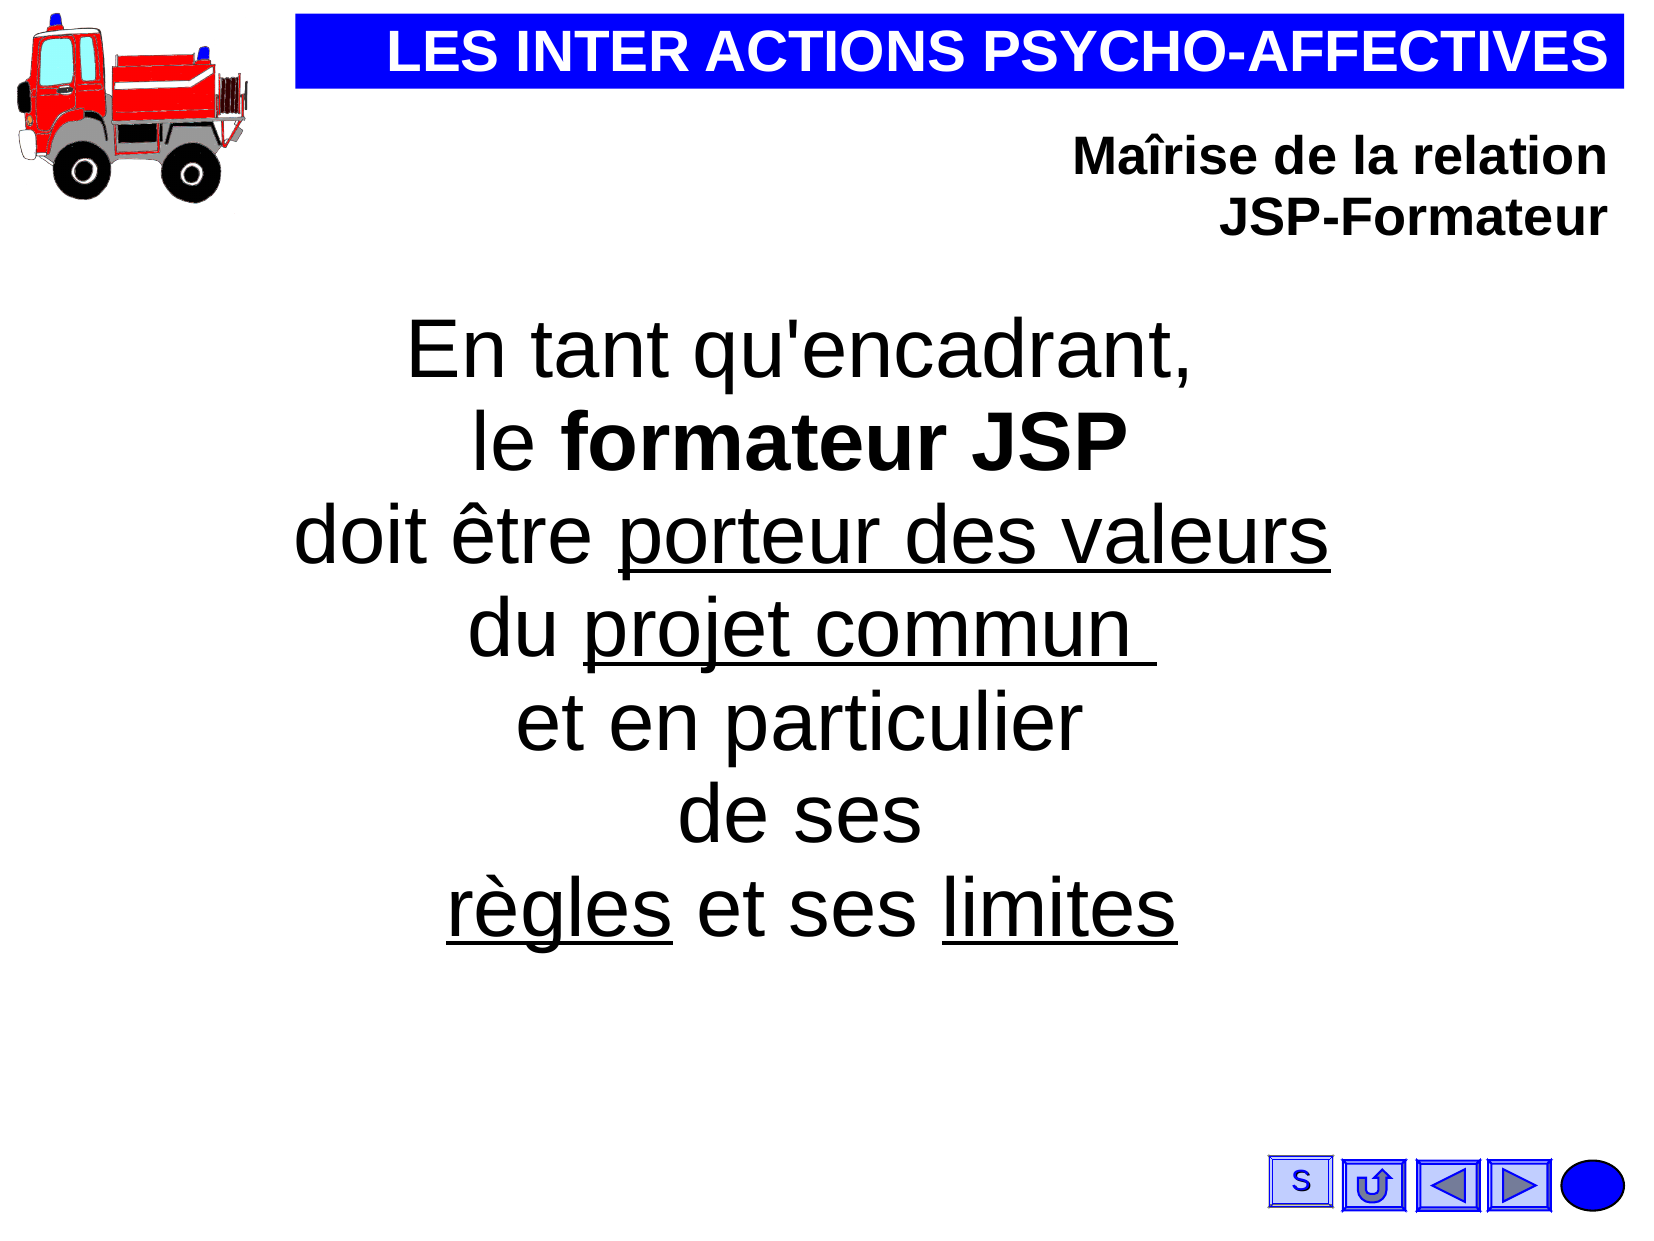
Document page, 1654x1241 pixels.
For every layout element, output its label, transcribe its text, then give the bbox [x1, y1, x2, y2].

text_box [1561, 1160, 1625, 1211]
text_box LES INTER ACTIONS PSYCHO-AFFECTIVES [295, 13, 1625, 89]
text_box En tant qu'encadrant, le formateur JSP doit être porteur des valeurs du projet commun et en particulier de ses règles et ses limites [236, 295, 1388, 975]
picture [8, 8, 257, 216]
text_box Maîrise de la relation JSP-Formateur [1056, 118, 1624, 311]
